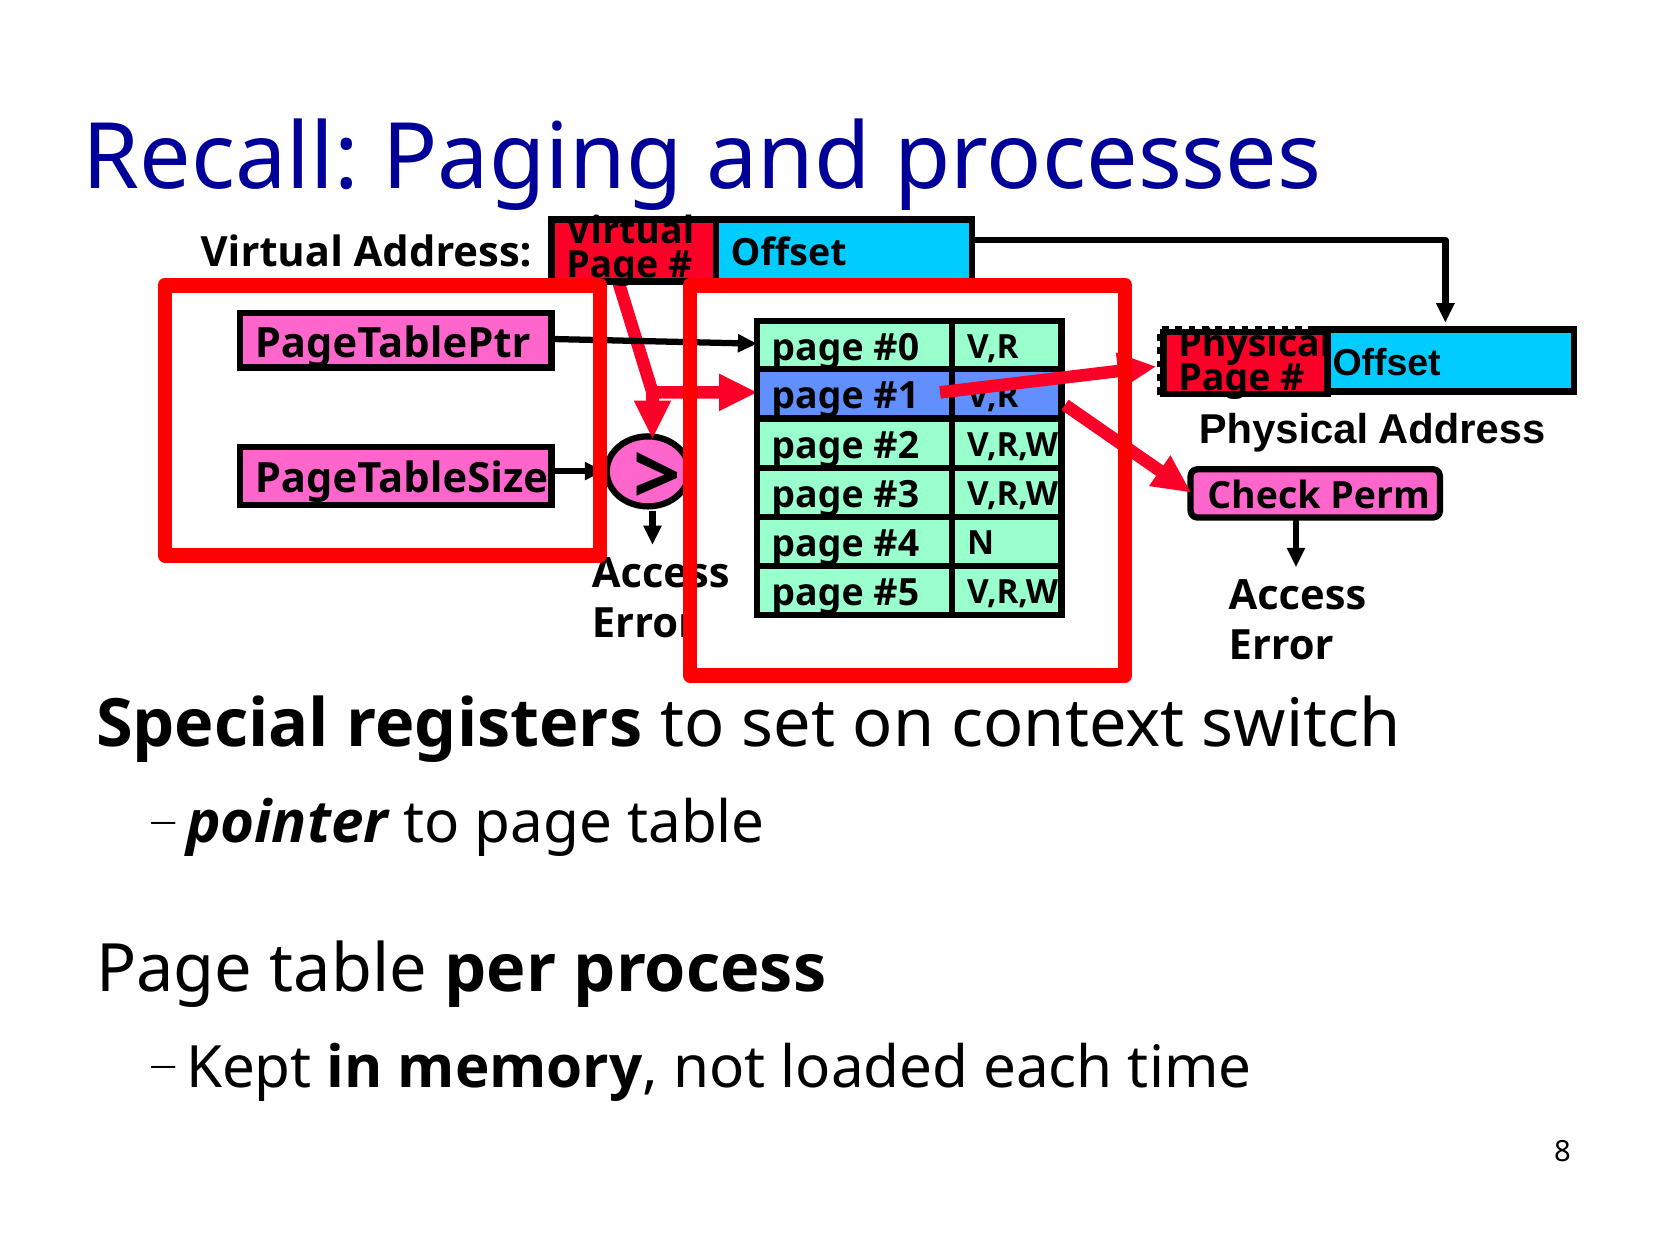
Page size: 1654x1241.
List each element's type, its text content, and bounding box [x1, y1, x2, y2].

text_box page #2 [756, 419, 952, 467]
text_box PageTableSize [240, 447, 552, 506]
text_box page #1 [756, 369, 952, 419]
text_box Access Error [1213, 560, 1382, 675]
text_box Access Error [697, 538, 745, 654]
text_box V,R [952, 320, 1062, 369]
text_box Check Perm [1190, 469, 1441, 518]
text_box Virtual Address: [185, 217, 547, 278]
text_box N [952, 516, 1062, 565]
text_box Physical Page # [1163, 332, 1328, 395]
text_box Physical Address [1184, 394, 1561, 459]
list Special registers to set on context switch pointer to page table Page table per process Kept in memory, not loaded each time [60, 675, 1571, 1141]
text_box page #0 [756, 320, 952, 369]
text_box PageTablePtr [240, 313, 552, 368]
text_box Offset [1328, 329, 1575, 392]
text_box V,R,W [952, 467, 1062, 516]
text_box V,R [952, 385, 1062, 419]
text_box page #5 [756, 565, 952, 615]
text_box [1160, 329, 1181, 392]
text_box V,R,W [952, 419, 1062, 467]
text_box page #4 [756, 516, 952, 565]
text_box Offset [716, 219, 973, 278]
text_box Access Error [577, 538, 683, 654]
title Recall: Paging and processes [82, 49, 1571, 257]
text_box page #3 [756, 467, 952, 516]
text_box > [607, 436, 683, 507]
text_box Virtual Page # [551, 219, 716, 282]
text_box V,R [952, 369, 1062, 384]
text_box V,R,W [952, 565, 1062, 615]
